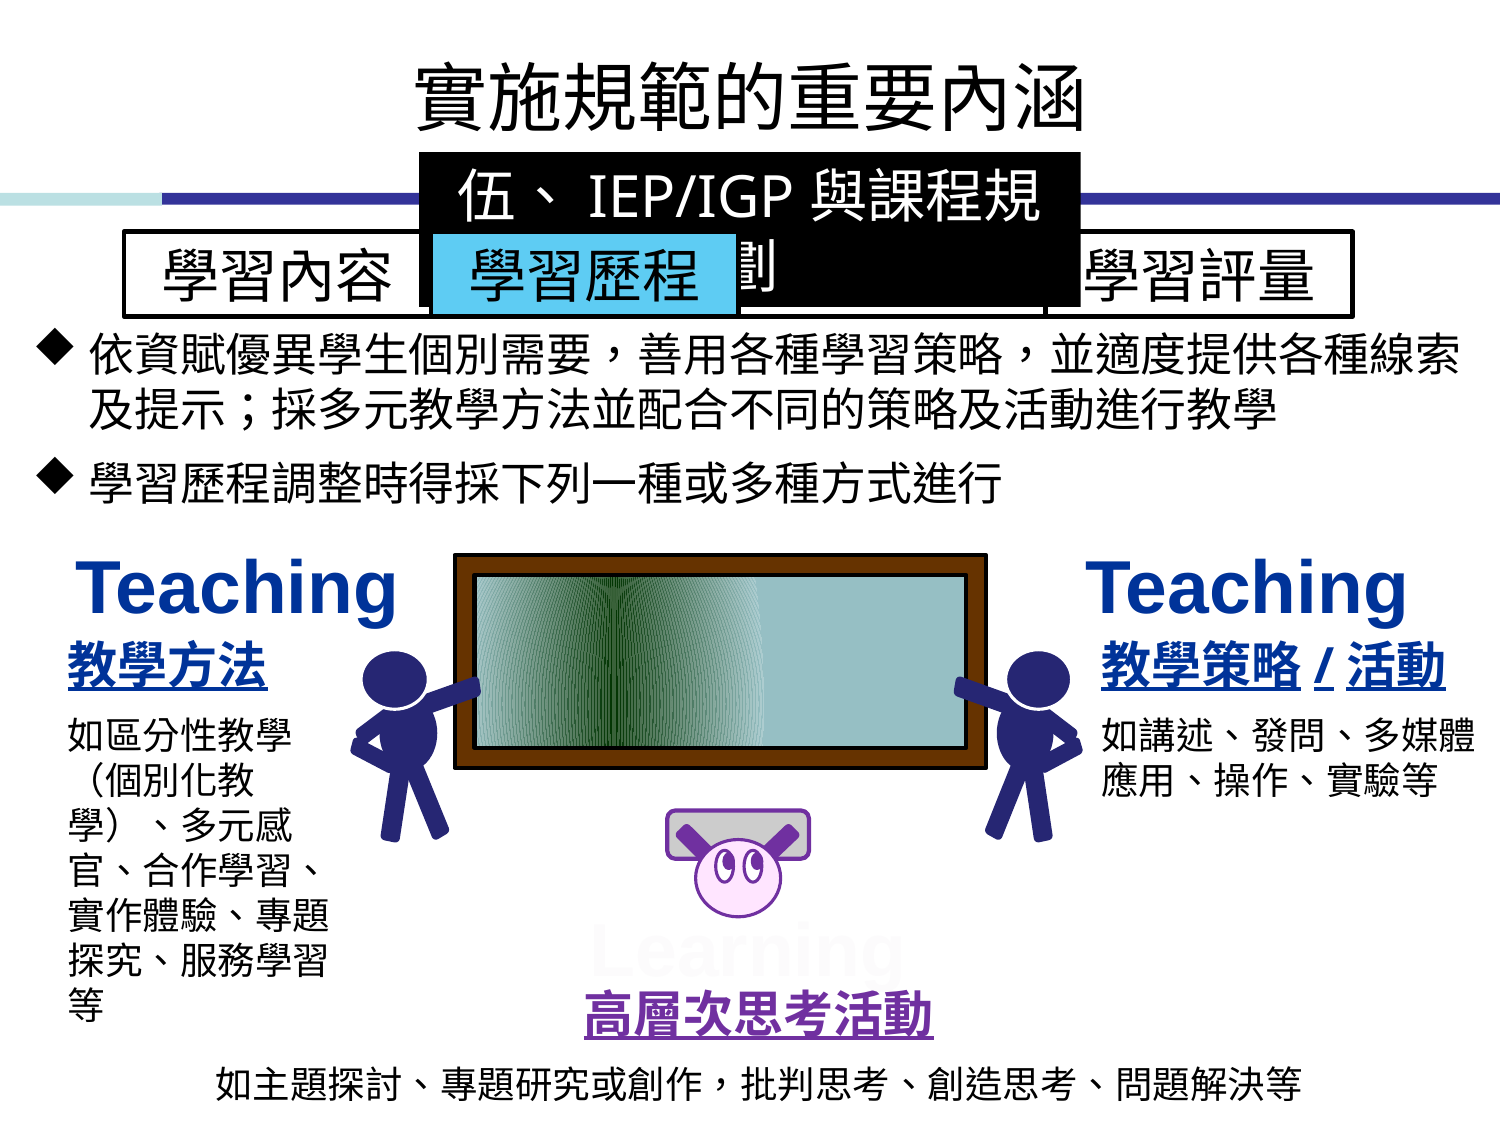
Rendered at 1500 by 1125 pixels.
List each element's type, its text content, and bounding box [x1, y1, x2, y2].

text_box Learning [574, 893, 922, 999]
text_box 教學方法 如區分性教學（個別化教學）、多元感官、合作學習、實作體驗、專題探究、服務學習等 [53, 625, 361, 1035]
text_box 學習環境 [738, 231, 1045, 317]
text_box Teaching [60, 531, 415, 637]
text_box 實施規範的重要內涵 [0, 42, 1500, 148]
text_box 學習評量 [1045, 231, 1353, 317]
text_box Teaching [1070, 531, 1425, 637]
text_box 高層次思考活動 如主題探討、專題研究或創作，批判思考、創造思考、問題解決等 [869, 999, 908, 1036]
text_box 伍、IEP/IGP與課程規劃 [419, 152, 1081, 231]
text_box [352, 555, 1081, 841]
text_box 高層次思考活動 如主題探討、專題研究或創作，批判思考、創造思考、問題解決等 [159, 974, 1359, 1125]
text_box 高層次思考活動 如主題探討、專題研究或創作，批判思考、創造思考、問題解決等 [640, 999, 817, 1036]
text_box 教學策略/活動 如講述、發問、多媒體應用、操作、實驗等 [1086, 625, 1500, 810]
text_box [0, 192, 419, 206]
text_box 學習內容 [123, 231, 431, 317]
text_box [1081, 192, 1500, 205]
text_box 高層次思考活動 如主題探討、專題研究或創作，批判思考、創造思考、問題解決等 [805, 999, 863, 1036]
text_box [667, 810, 809, 917]
text_box 學習歷程 [431, 231, 738, 317]
text_box 依資賦優異學生個別需要，善用各種學習策略，並適度提供各種線索及提示；採多元教學方法並配合不同的策略及活動進行教學 學習歷程調整時得採下列一種或多種方式進行 [17, 317, 1489, 675]
